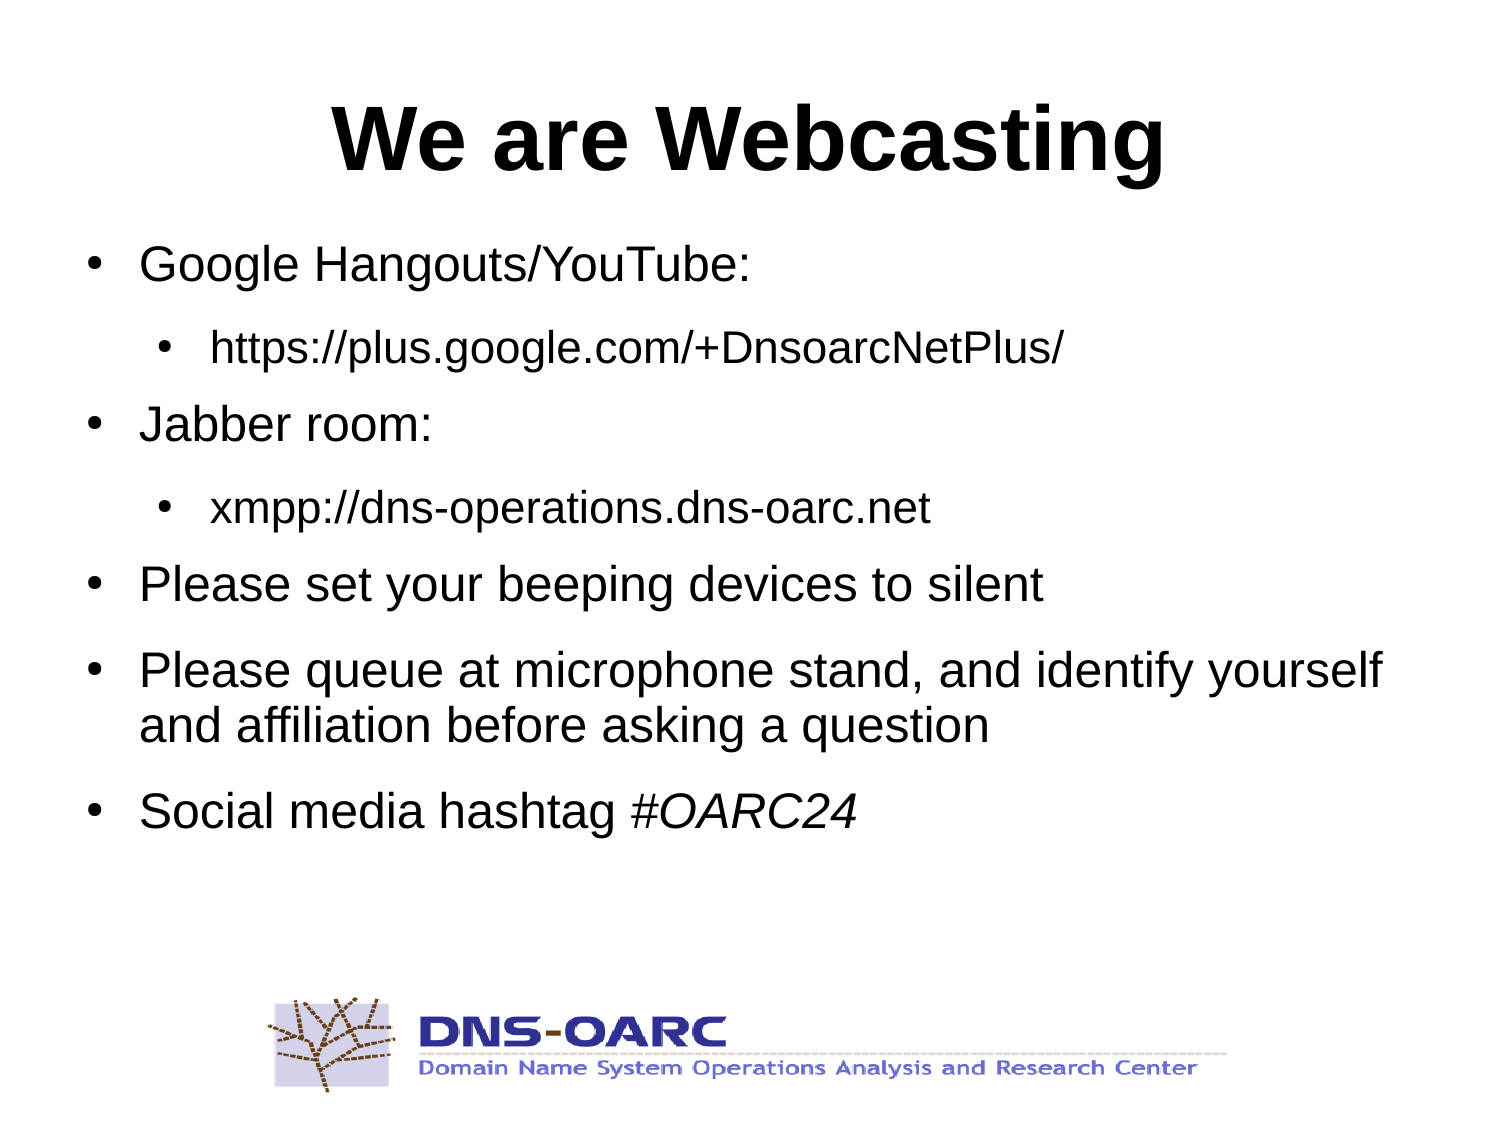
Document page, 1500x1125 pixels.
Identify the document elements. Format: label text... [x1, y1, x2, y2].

list Google Hangouts/YouTube: https://plus.google.com/+DnsoarcNetPlus/ Jabber room: xmpp://dns-operations.dns-oarc.net Please set your beeping devices to silent Please queue at microphone stand, and identify yourself and affiliation before asking a question Social media hashtag #OARC24 [68, 236, 1432, 889]
picture [214, 991, 1259, 1099]
title We are Webcasting [75, 44, 1425, 233]
